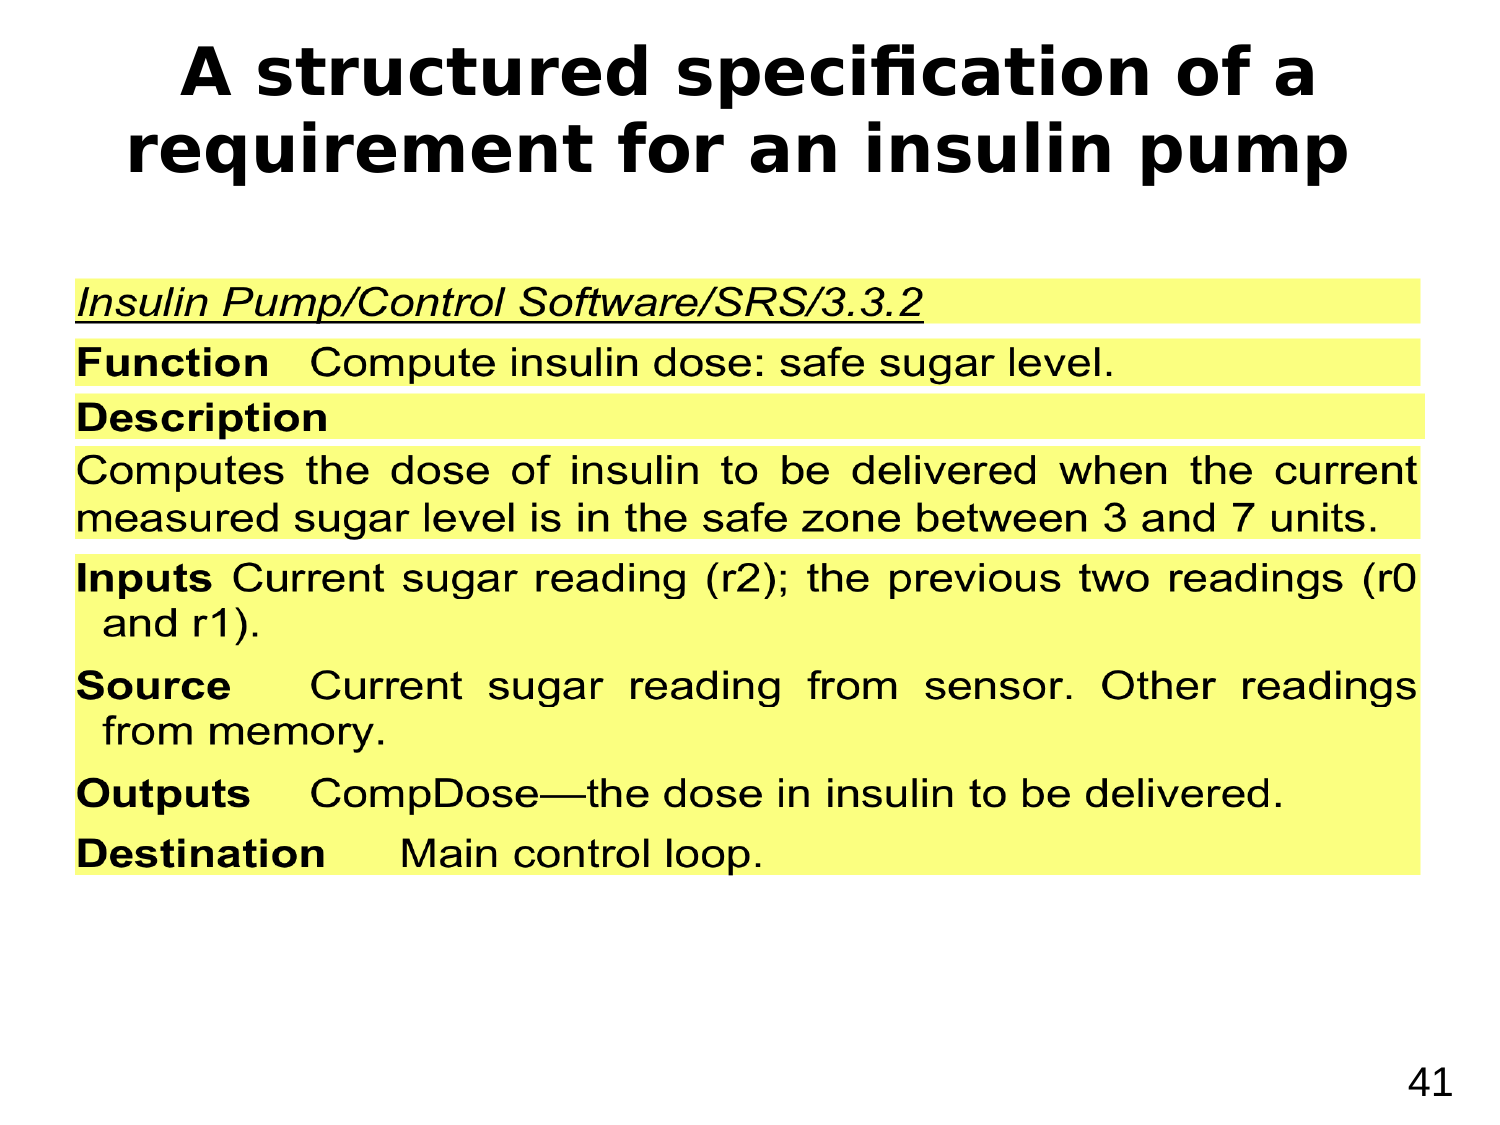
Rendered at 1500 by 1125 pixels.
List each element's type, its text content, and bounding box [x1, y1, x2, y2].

chart [75, 263, 1425, 916]
title A structured specification of a requirement for an insulin pump [75, 32, 1425, 189]
